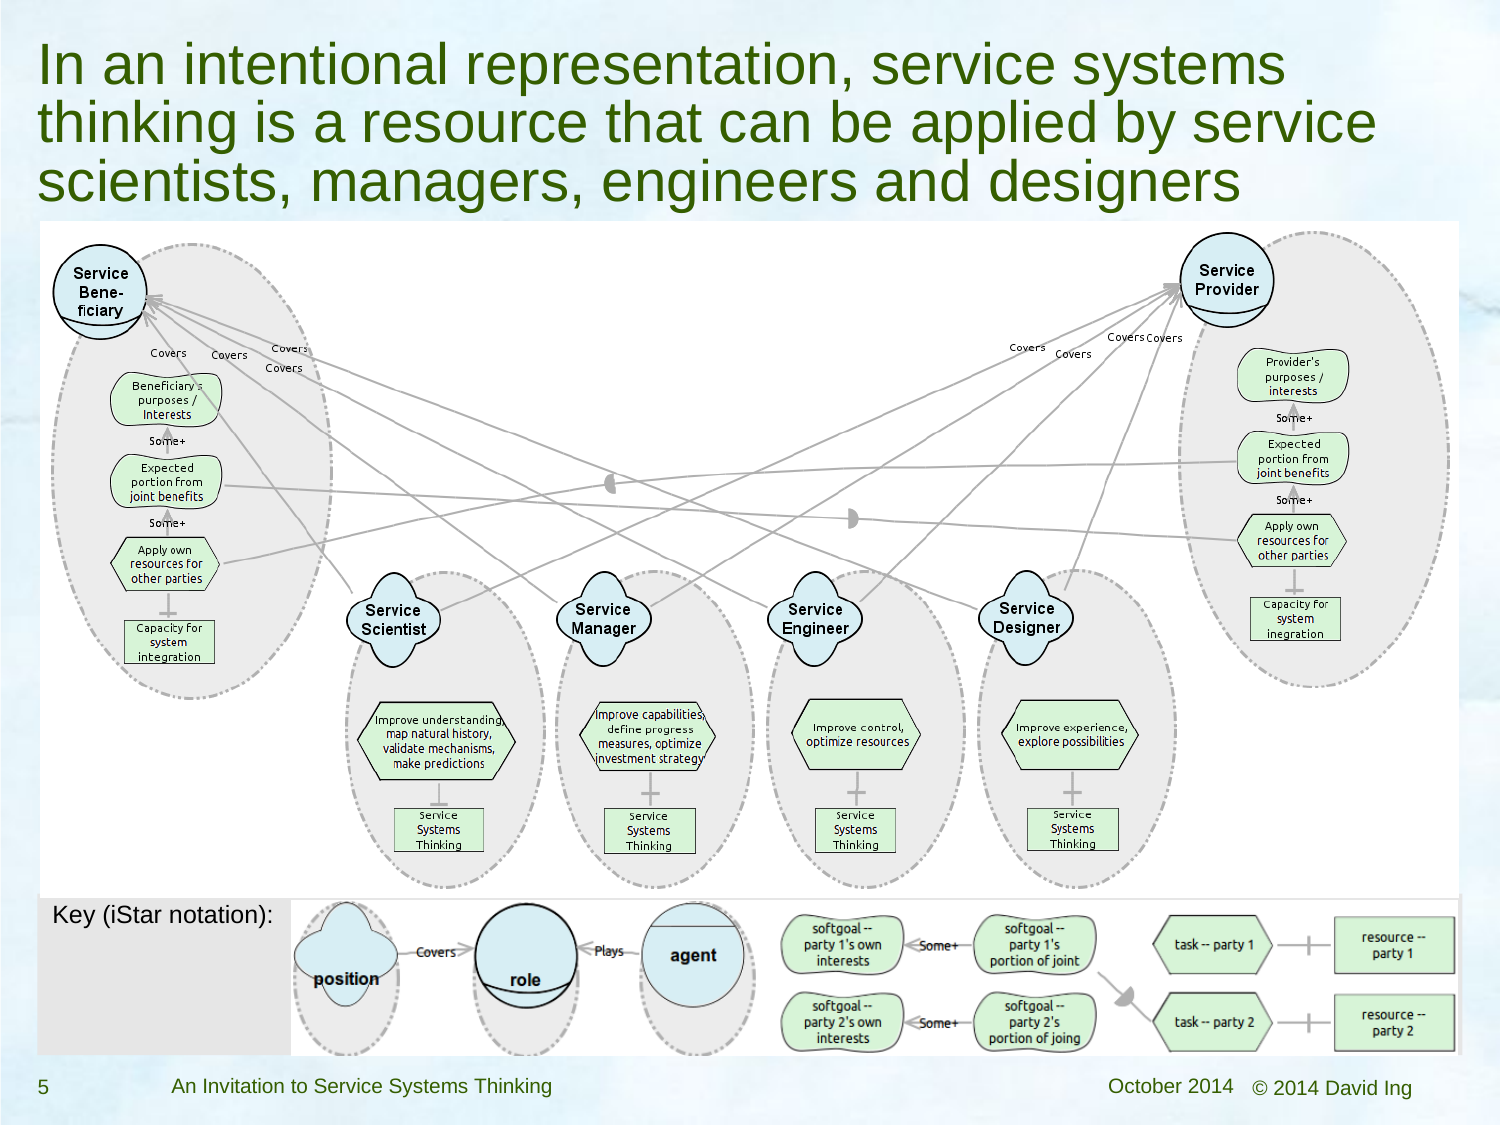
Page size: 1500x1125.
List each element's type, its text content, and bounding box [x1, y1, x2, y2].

title In an intentional representation, service systems thinking is a resource that can be applied by service scientists, managers, engineers and designers [37, 37, 1463, 242]
text_box Key (iStar notation): [37, 893, 1463, 1056]
picture [0, 0, 1500, 1125]
